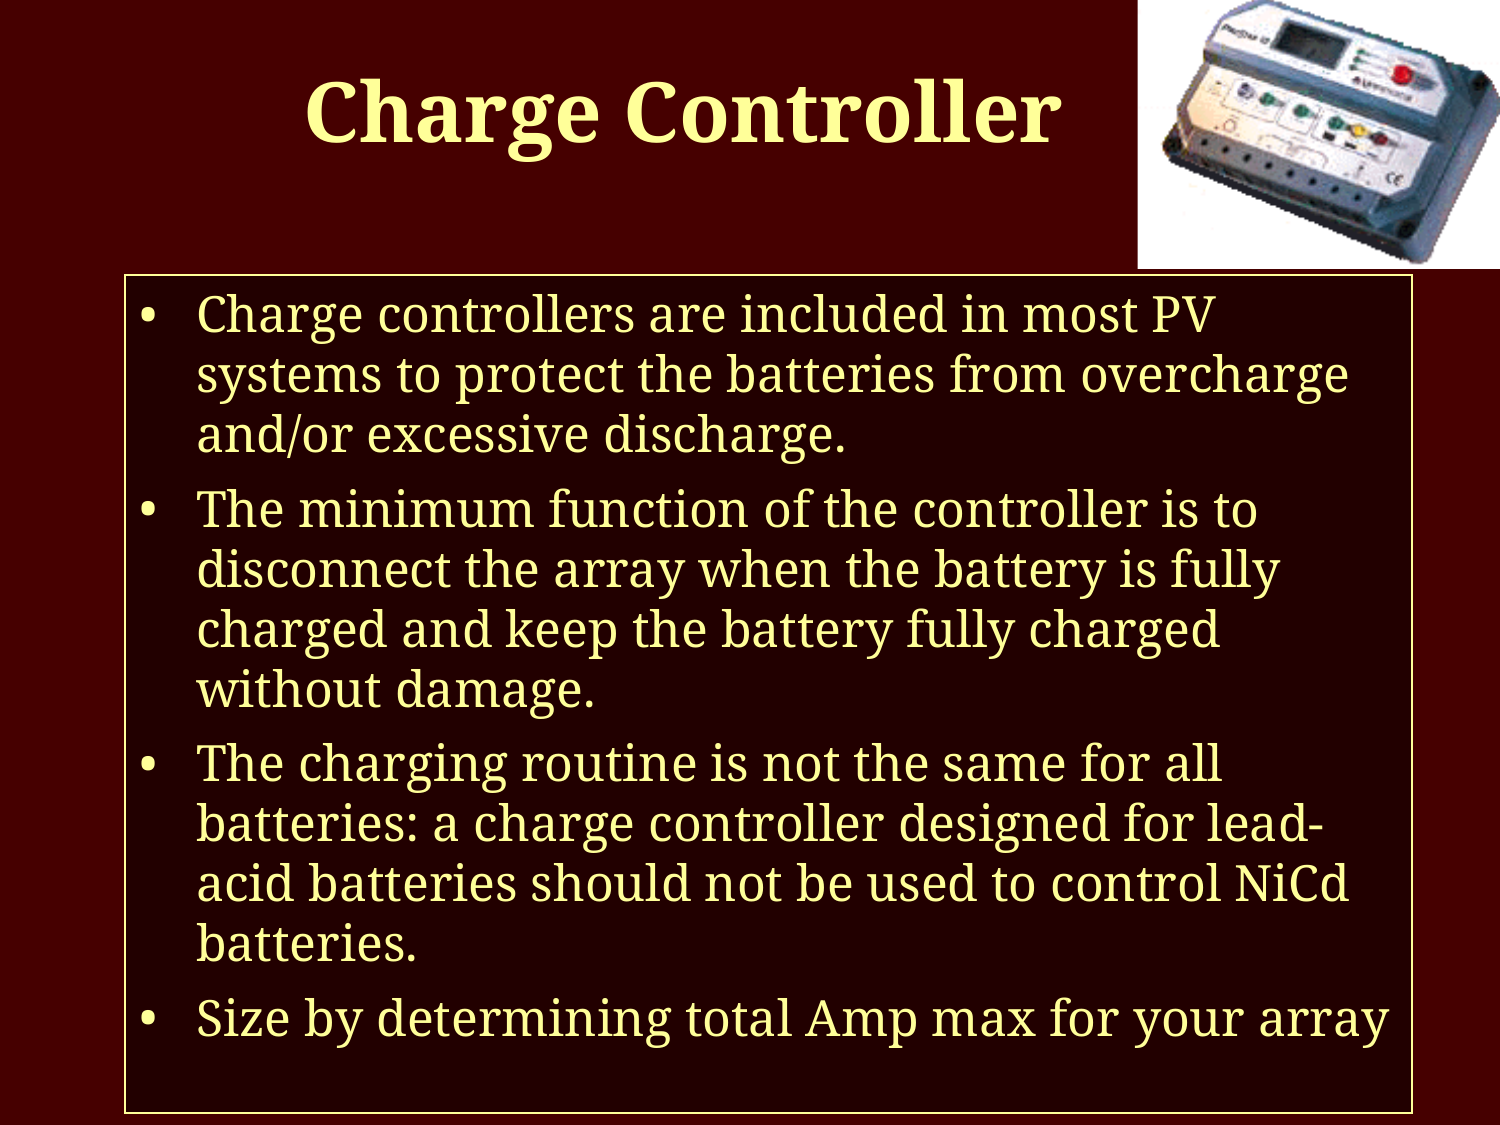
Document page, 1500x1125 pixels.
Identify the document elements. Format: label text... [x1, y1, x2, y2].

list Charge controllers are included in most PV systems to protect the batteries from overcharge and/or excessive discharge. The minimum function of the controller is to disconnect the array when the battery is fully charged and keep the battery fully charged without damage. The charging routine is not the same for all batteries: a charge controller designed for lead-acid batteries should not be used to control NiCd batteries. Size by determining total Amp max for your array [124, 275, 1413, 1114]
picture [1137, 0, 1500, 269]
title Charge Controller [115, 50, 1137, 168]
